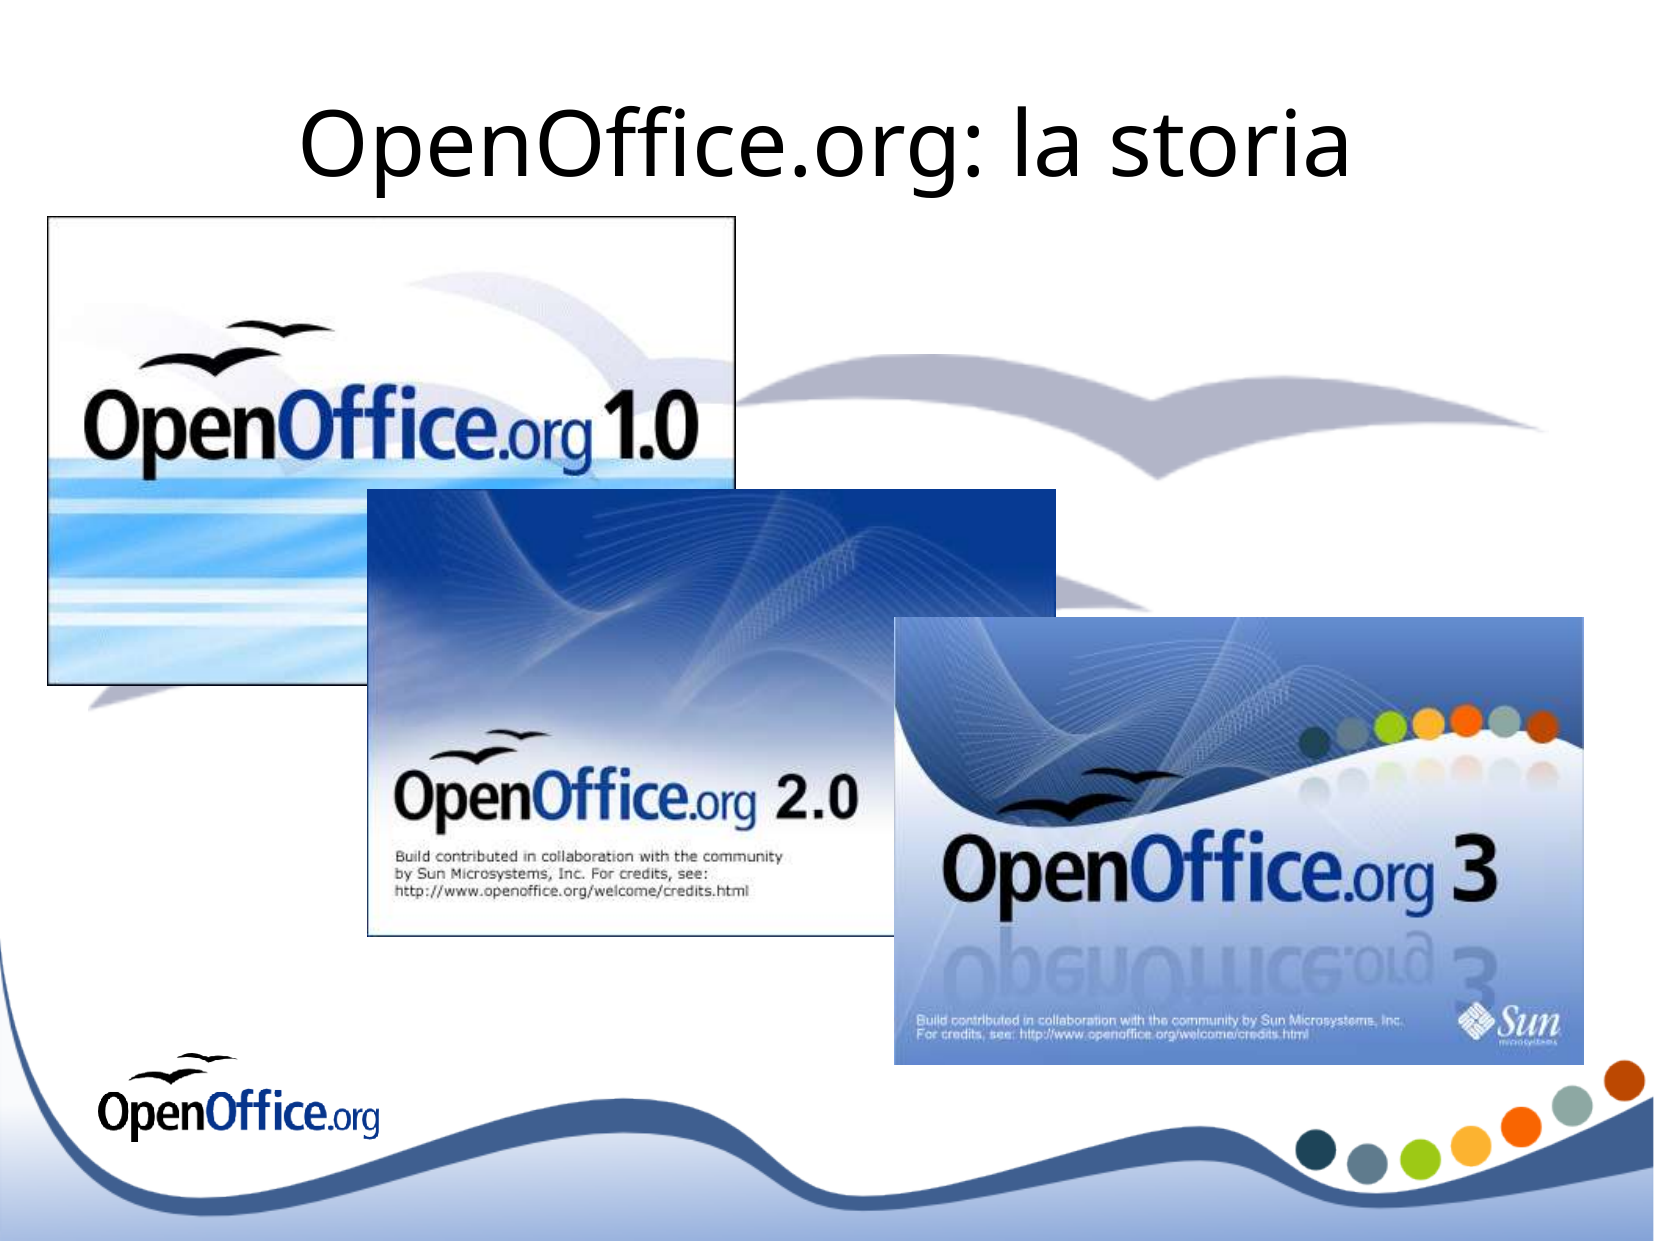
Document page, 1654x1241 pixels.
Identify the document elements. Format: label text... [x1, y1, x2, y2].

title OpenOffice.org: la storia [82, 37, 1571, 245]
picture [0, 216, 1654, 1241]
